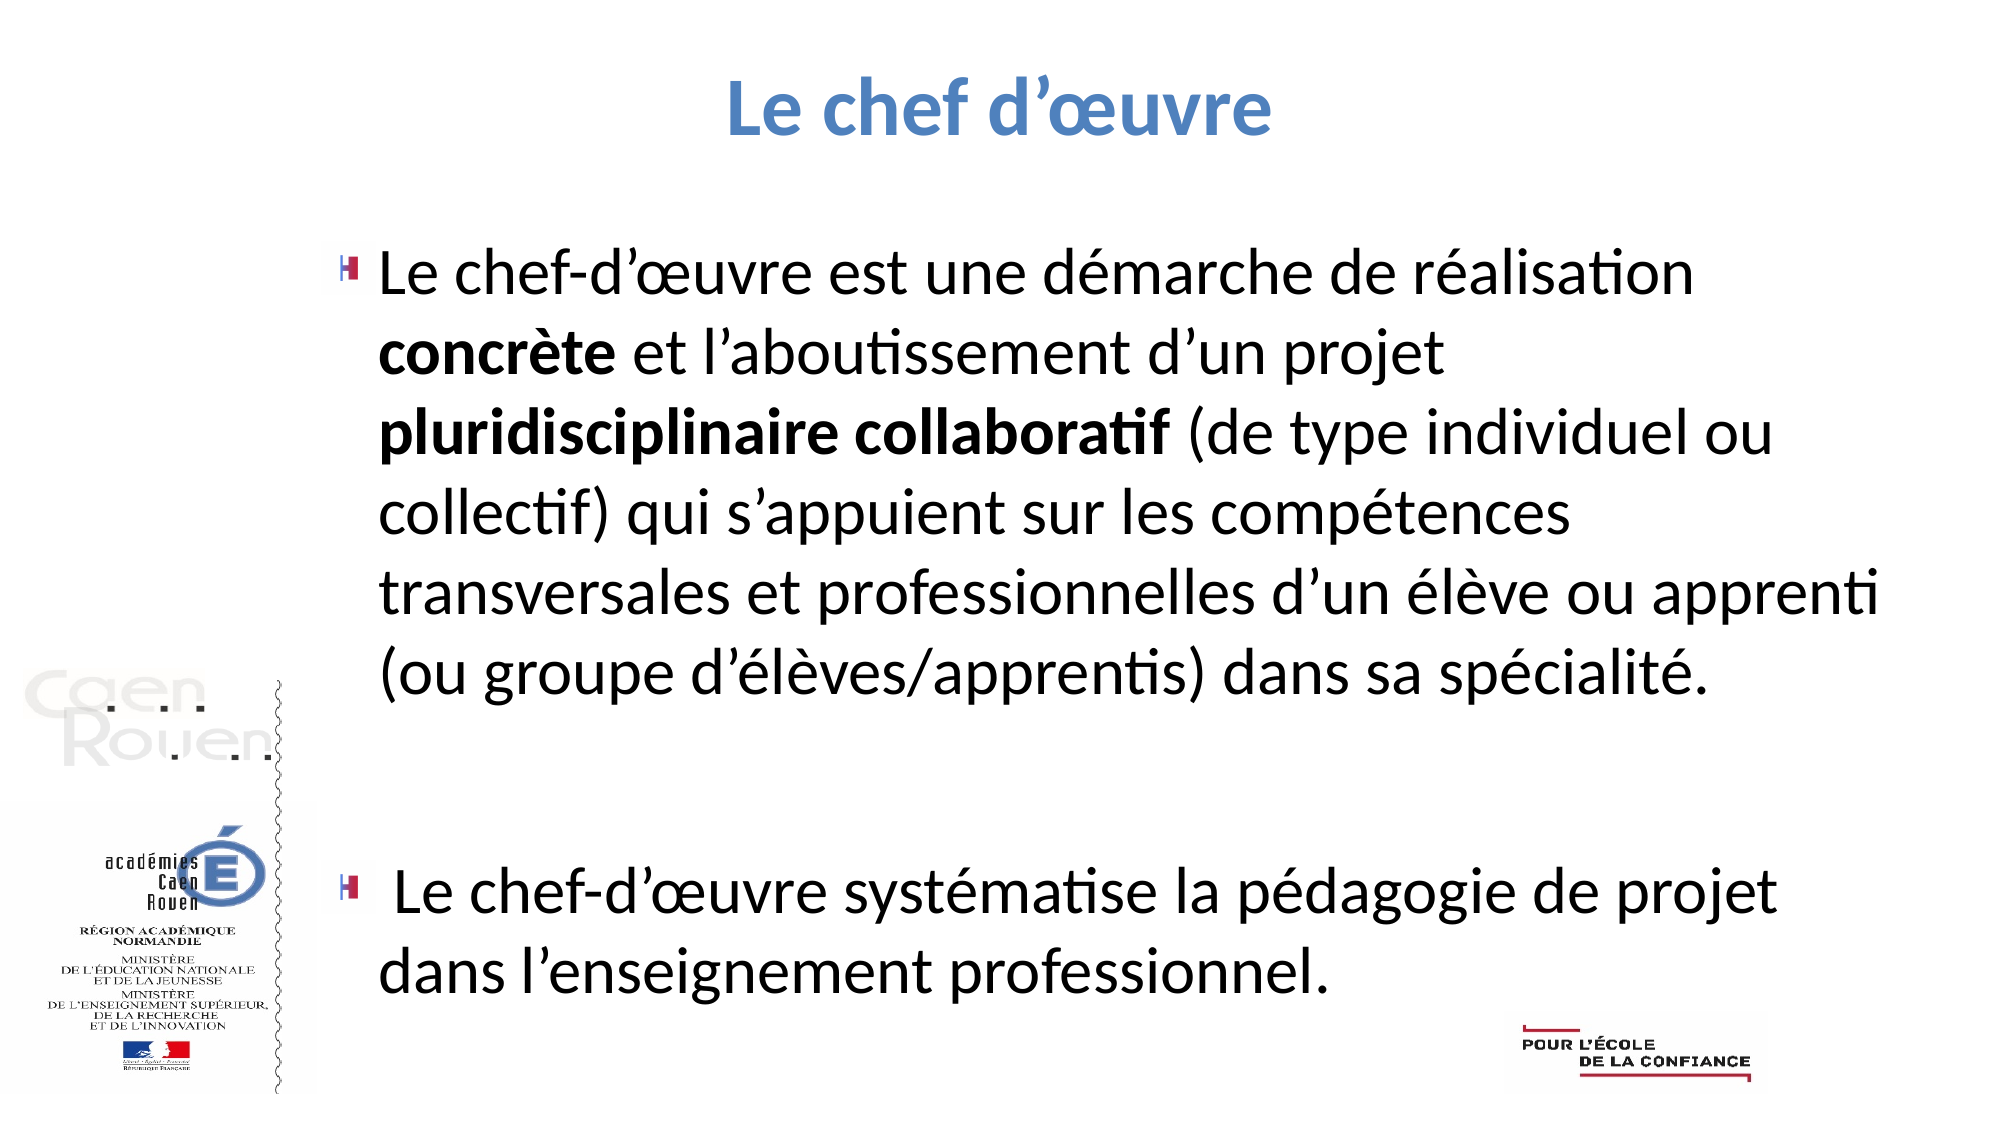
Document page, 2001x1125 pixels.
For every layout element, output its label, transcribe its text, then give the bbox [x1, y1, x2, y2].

picture [1504, 1011, 1768, 1094]
title Le chef d’œuvre [99, 45, 1900, 233]
picture [0, 680, 317, 1094]
picture [23, 668, 271, 766]
list Le chef-d’œuvre est une démarche de réalisation concrète et l’aboutissement d’un projet pluridisciplinaire collaboratif (de type individuel ou collectif) qui s’appuient sur les compétences transversales et professionnelles d’un élève ou apprenti (ou groupe d’élèves/apprentis) dans sa spécialité. Le chef-d’œuvre systématise la pédagogie de projet dans l’enseignement professionnel. [307, 220, 1900, 1005]
